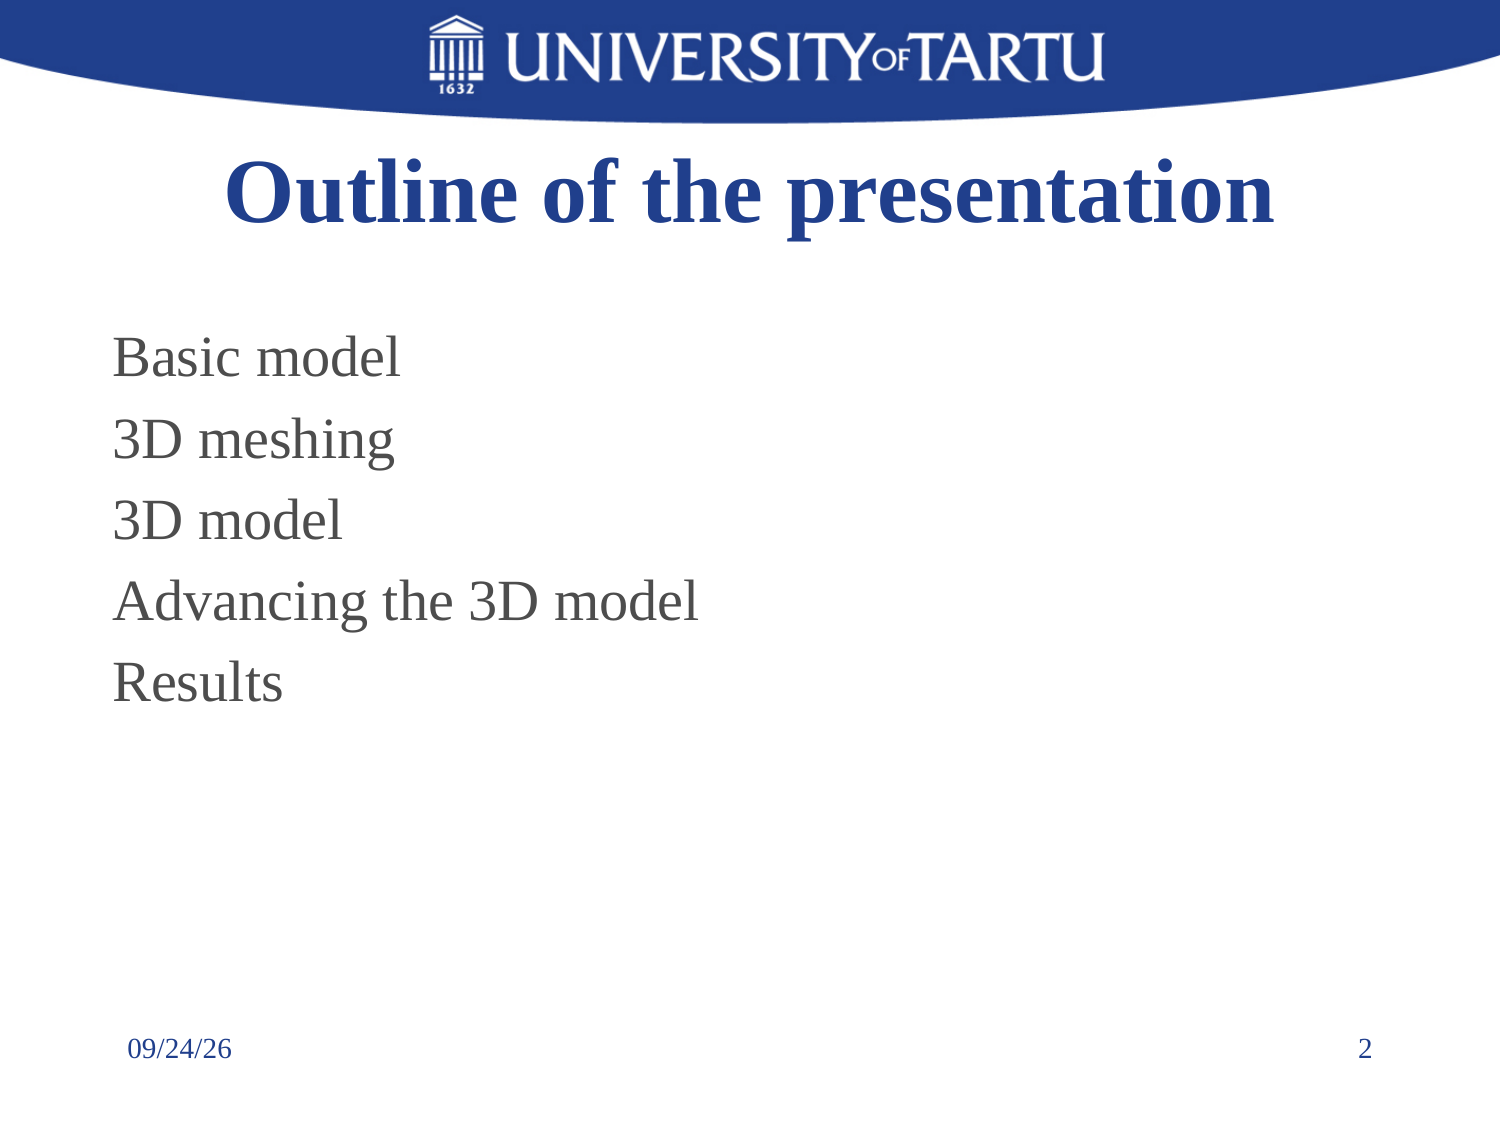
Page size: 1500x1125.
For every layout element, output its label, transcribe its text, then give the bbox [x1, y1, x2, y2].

list Basic model 3D meshing 3D model Advancing the 3D model Results [112, 324, 1388, 986]
picture [0, 0, 1500, 1125]
title Outline of the presentation [112, 118, 1388, 266]
